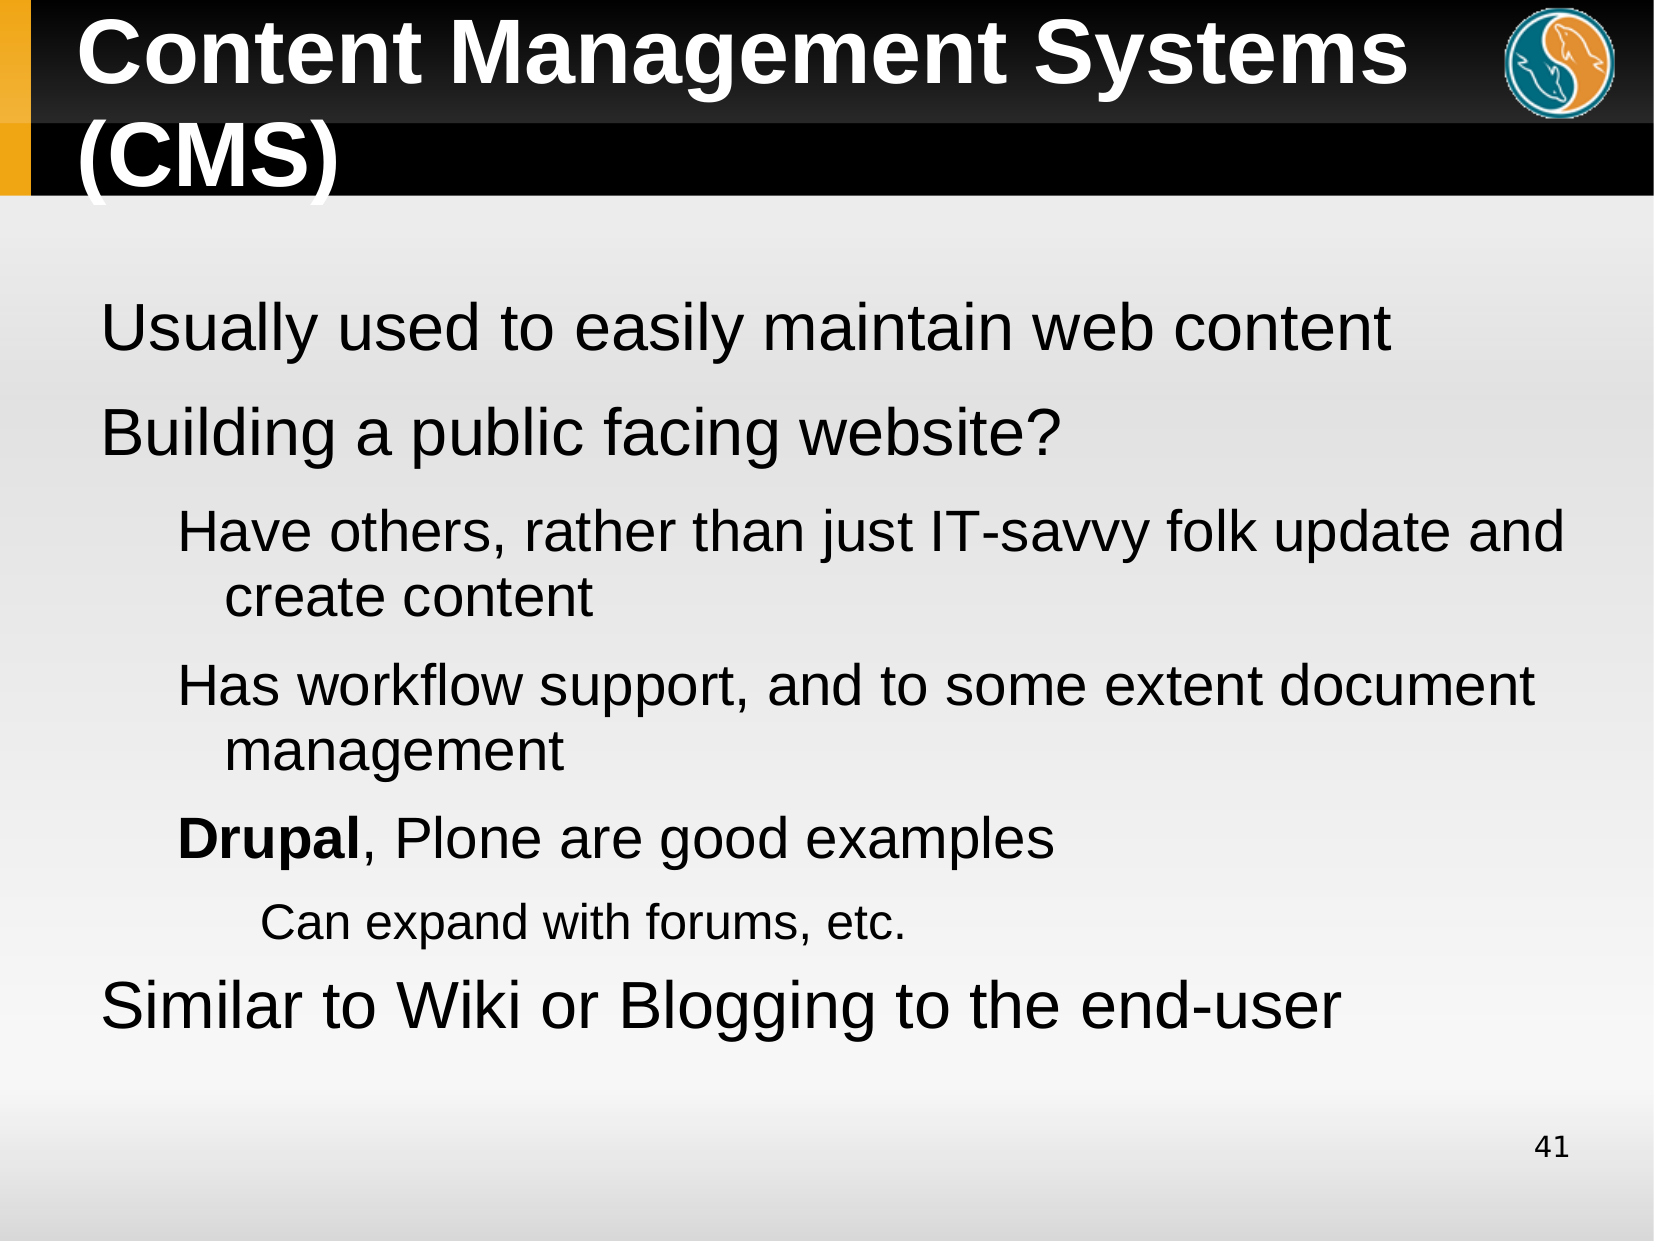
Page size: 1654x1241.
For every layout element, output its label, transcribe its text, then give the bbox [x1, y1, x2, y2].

title Content Management Systems (CMS) [76, 1, 1565, 207]
picture [0, 0, 1654, 1241]
list Usually used to easily maintain web content Building a public facing website? Have others, rather than just IT-savvy folk update and create content Has workflow support, and to some extent document management Drupal, Plone are good examples Can expand with forums, etc. Similar to Wiki or Blogging to the end-user [82, 290, 1571, 1094]
